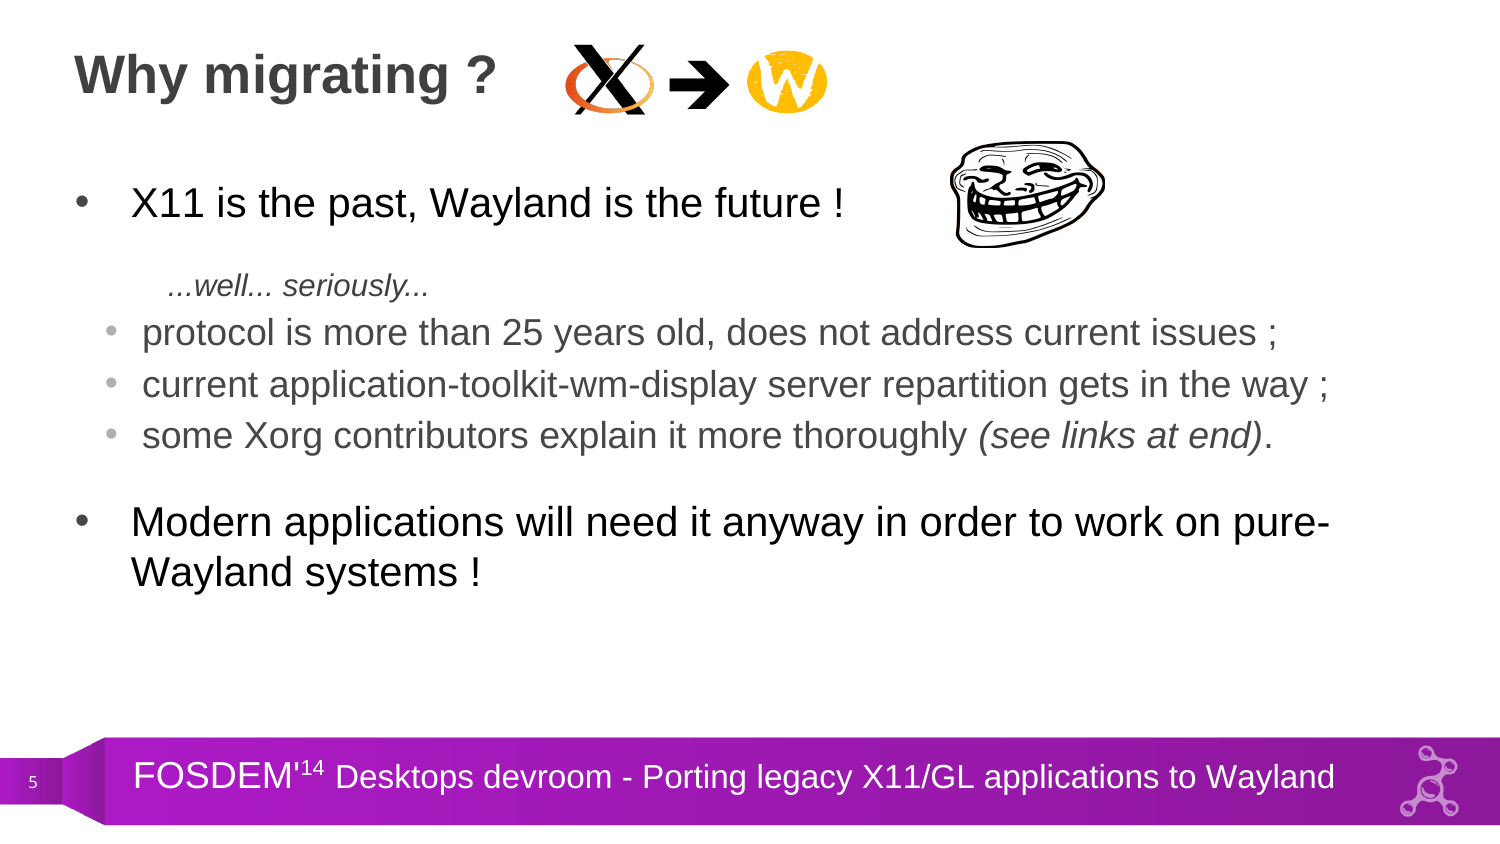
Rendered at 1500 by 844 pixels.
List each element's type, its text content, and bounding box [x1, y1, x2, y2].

picture [0, 0, 1500, 844]
text_box  [649, 35, 745, 130]
list X11 is the past, Wayland is the future ! ...well... seriously... protocol is more than 25 years old, does not address current issues ; current application-toolkit-wm-display server repartition gets in the way ; some Xorg contributors explain it more thoroughly (see links at end). Modern applications will need it anyway in order to work on pure-Wayland systems ! [74, 175, 1425, 666]
title Why migrating ? [74, 50, 1425, 160]
